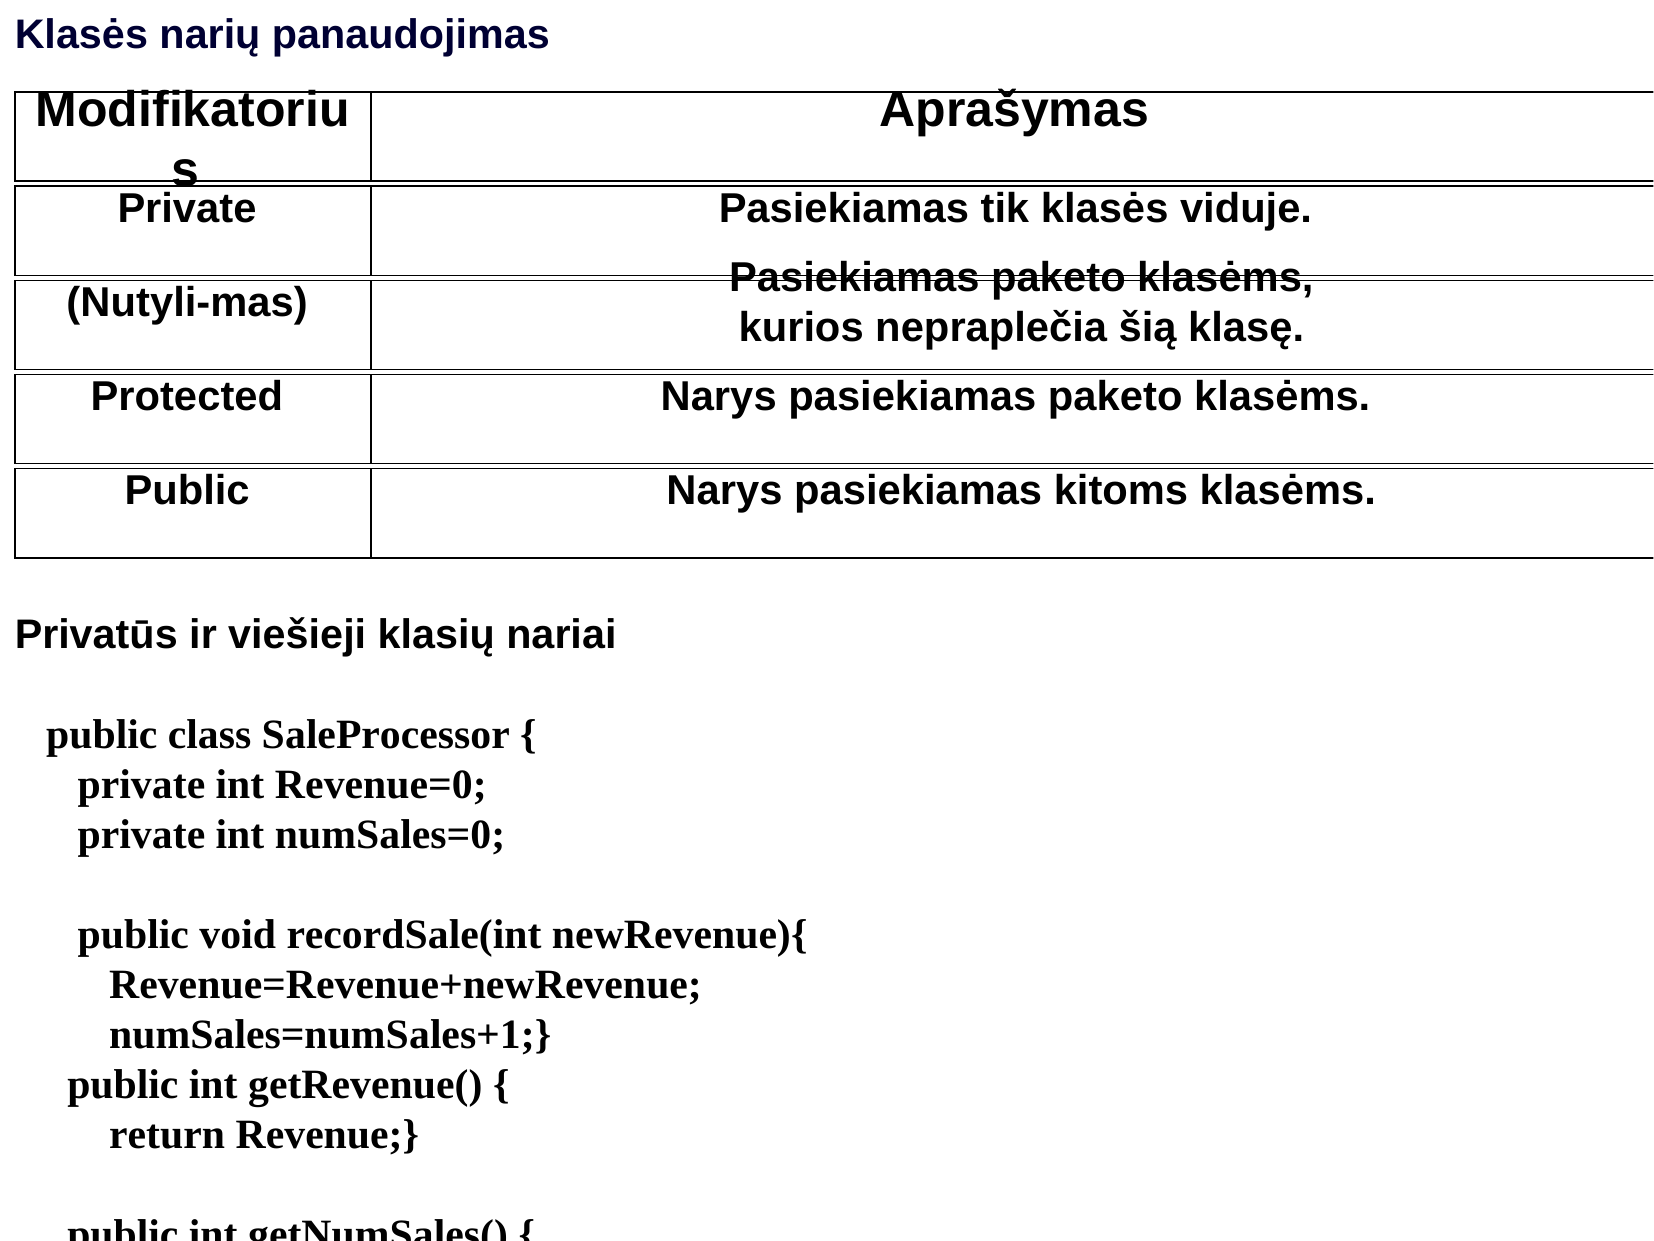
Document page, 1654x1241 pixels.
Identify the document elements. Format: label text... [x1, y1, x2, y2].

text_box Klasės narių panaudojimas [0, 0, 1654, 65]
text_box Aprašymas [370, 91, 1654, 182]
text_box Privatūs ir viešieji klasių nariai public class SaleProcessor { private int Revenue=0; private int numSales=0; public void recordSale(int newRevenue){ Revenue=Revenue+newRevenue; numSales=numSales+1;} public int getRevenue() { return Revenue;} public int getNumSales() { return numSales;} } [0, 599, 1654, 1241]
text_box Pasiekiamas paketo klasėms, kurios nepraplečia šią klasę. [370, 280, 1654, 370]
text_box Narys pasiekiamas paketo klasėms. [370, 374, 1654, 464]
text_box Narys pasiekiamas kitoms klasėms. [370, 468, 1654, 558]
text_box (Nutyli-mas) [14, 280, 370, 370]
text_box Protected [14, 374, 370, 464]
text_box Private [14, 186, 370, 276]
text_box Modifikatorius [14, 91, 370, 182]
text_box Pasiekiamas tik klasės viduje. [370, 186, 1654, 276]
text_box Public [14, 468, 370, 558]
